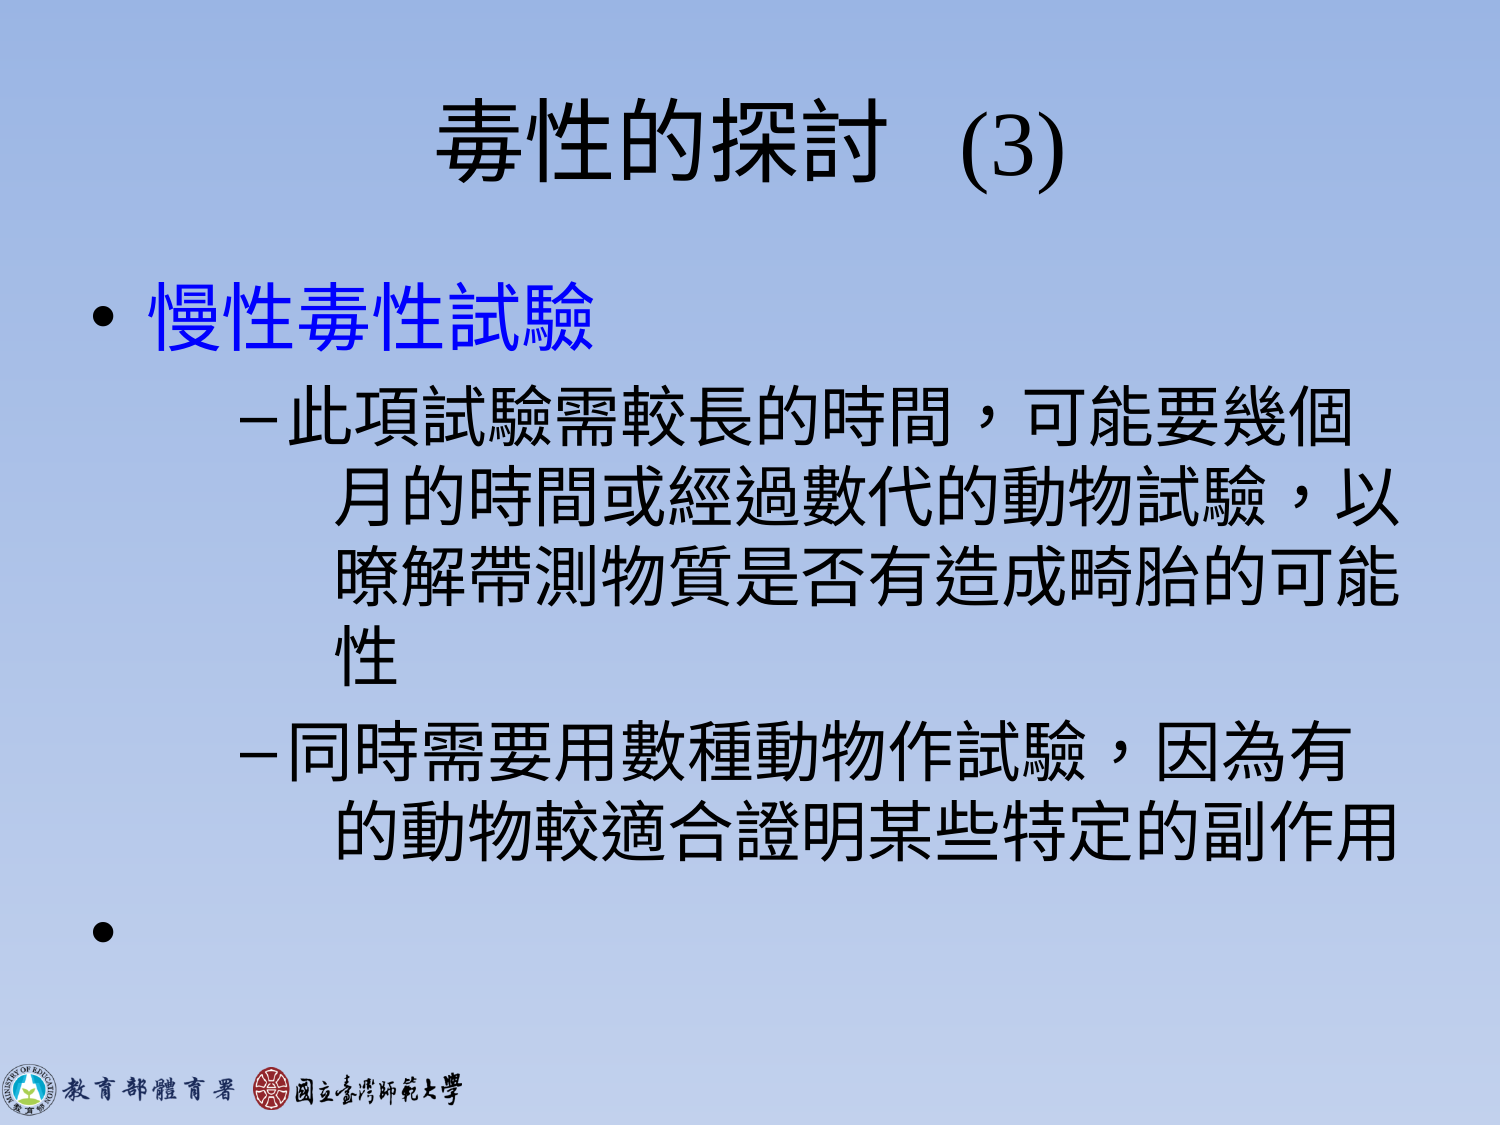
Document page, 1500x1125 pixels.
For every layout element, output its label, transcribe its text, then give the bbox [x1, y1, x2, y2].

list 慢性毒性試驗 此項試驗需較長的時間，可能要幾個月的時間或經過數代的動物試驗，以暸解帶測物質是否有造成畸胎的可能性 同時需要用數種動物作試驗，因為有的動物較適合證明某些特定的副作用 [75, 262, 1426, 1005]
title 毒性的探討 (3) [75, 45, 1426, 233]
